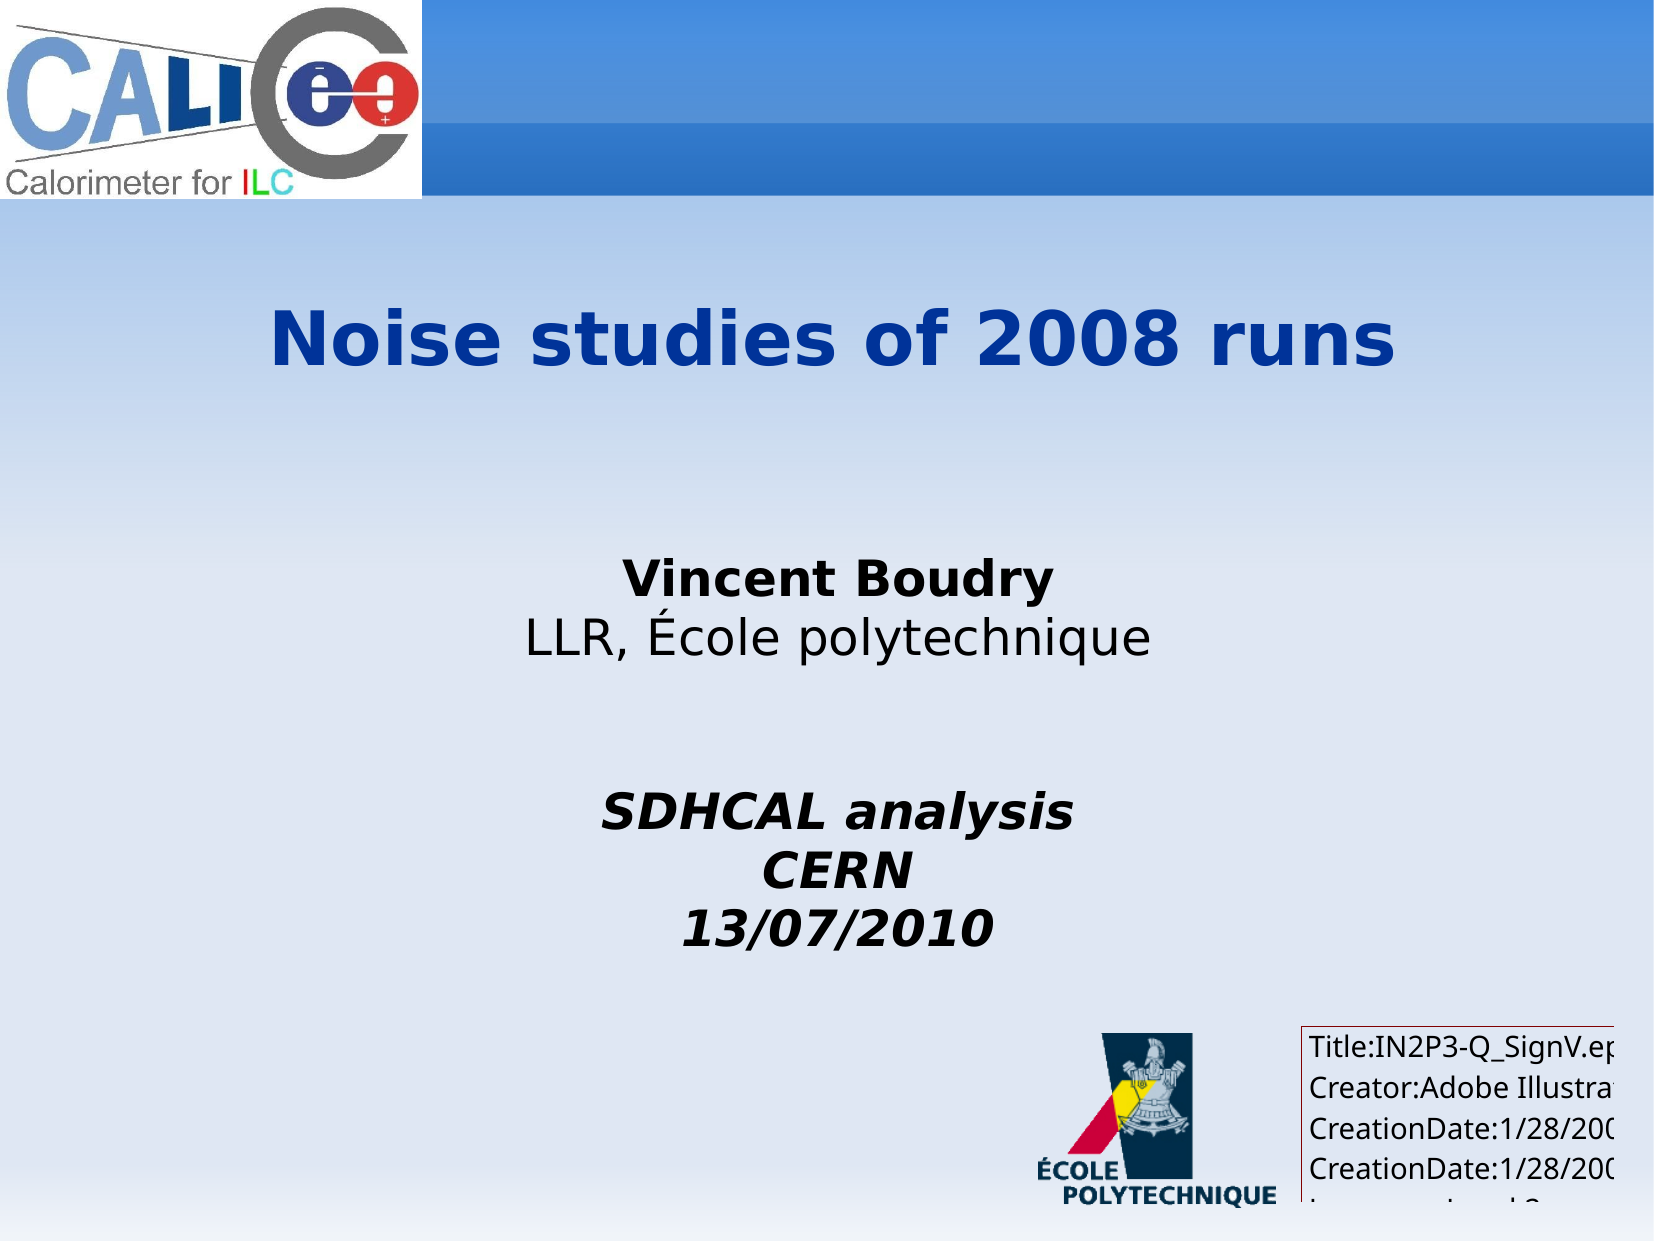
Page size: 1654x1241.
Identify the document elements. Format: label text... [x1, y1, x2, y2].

subtitle Vincent Boudry LLR, École polytechnique SDHCAL analysis CERN 13/07/2010 [59, 504, 1595, 1004]
picture [0, 0, 1654, 1241]
title Noise studies of 2008 runs [21, 236, 1646, 444]
